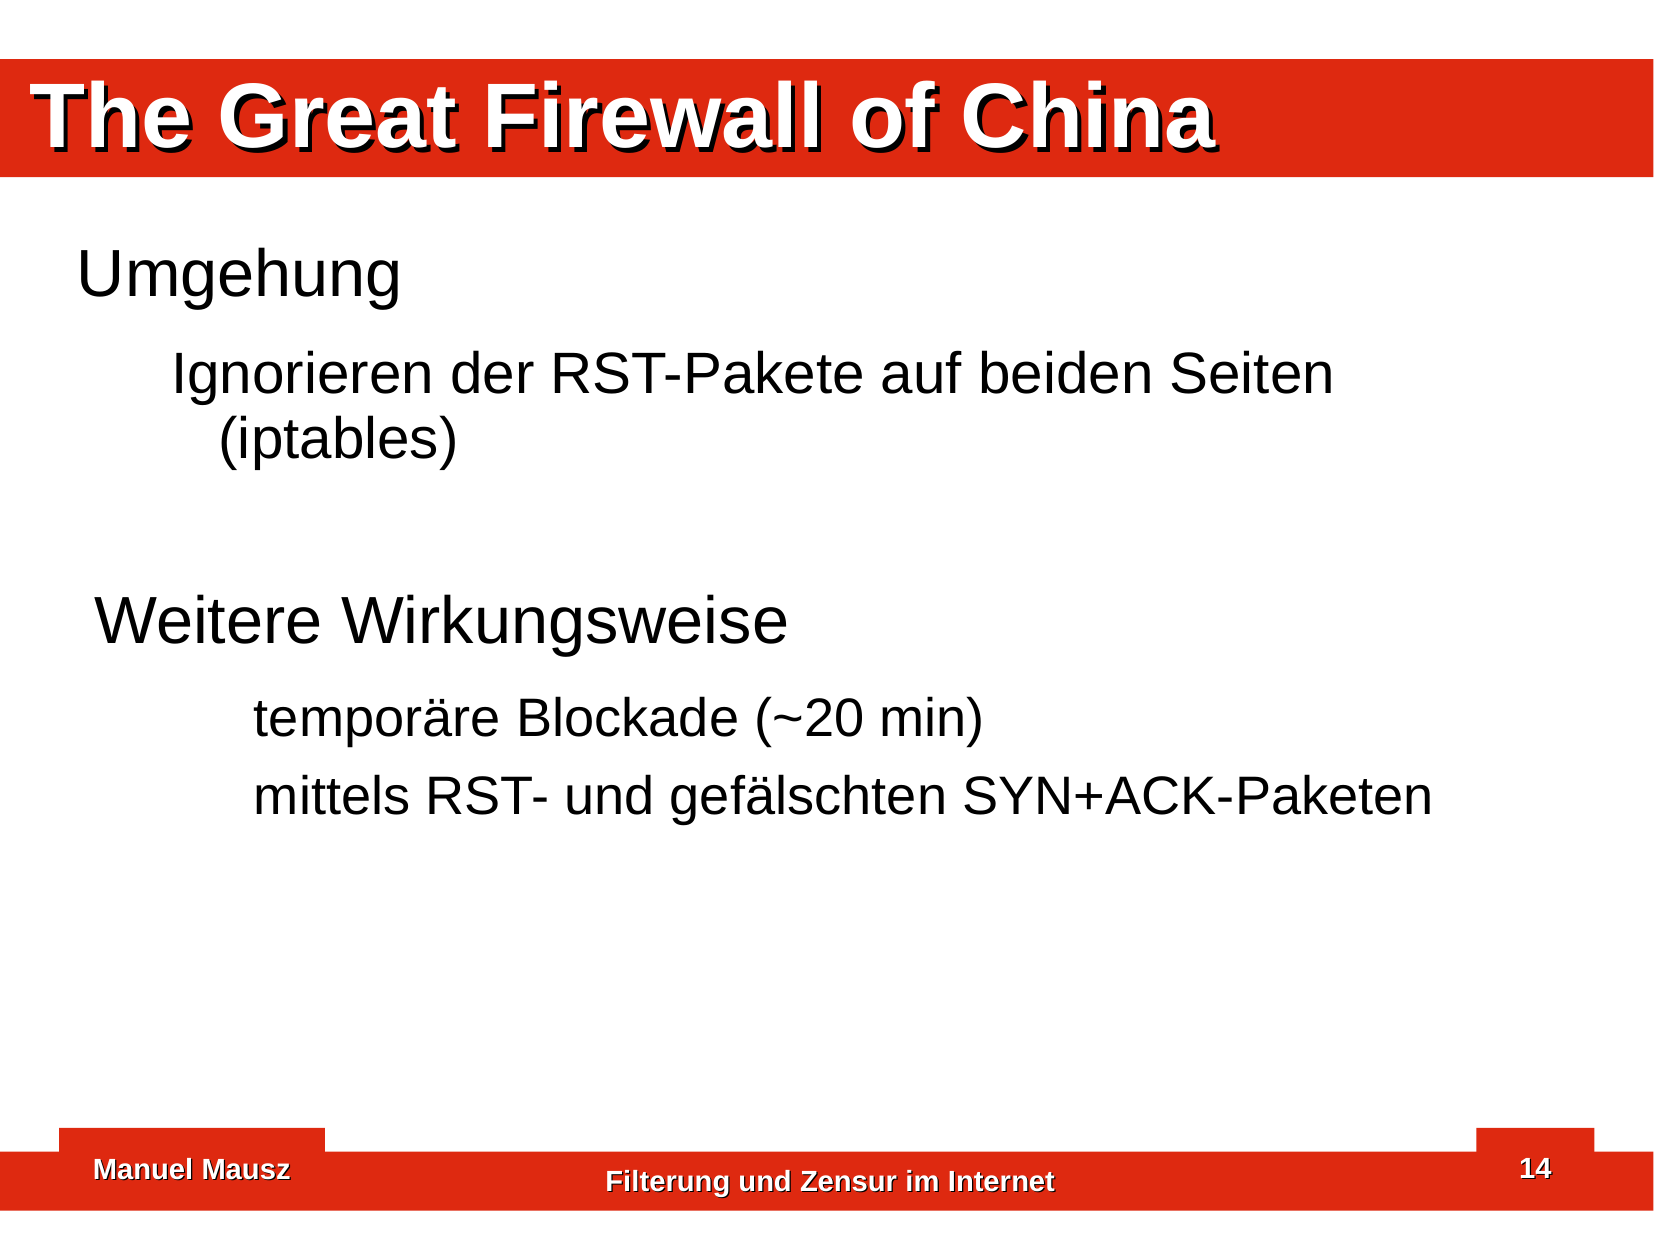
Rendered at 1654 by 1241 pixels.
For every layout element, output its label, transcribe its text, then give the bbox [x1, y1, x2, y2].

list Umgehung Ignorieren der RST-Pakete auf beiden Seiten (iptables) Weitere Wirkungsweise temporäre Blockade (~20 min) mittels RST- und gefälschten SYN+ACK-Paketen [76, 236, 1565, 1040]
title The Great Firewall of China [29, 64, 1625, 168]
